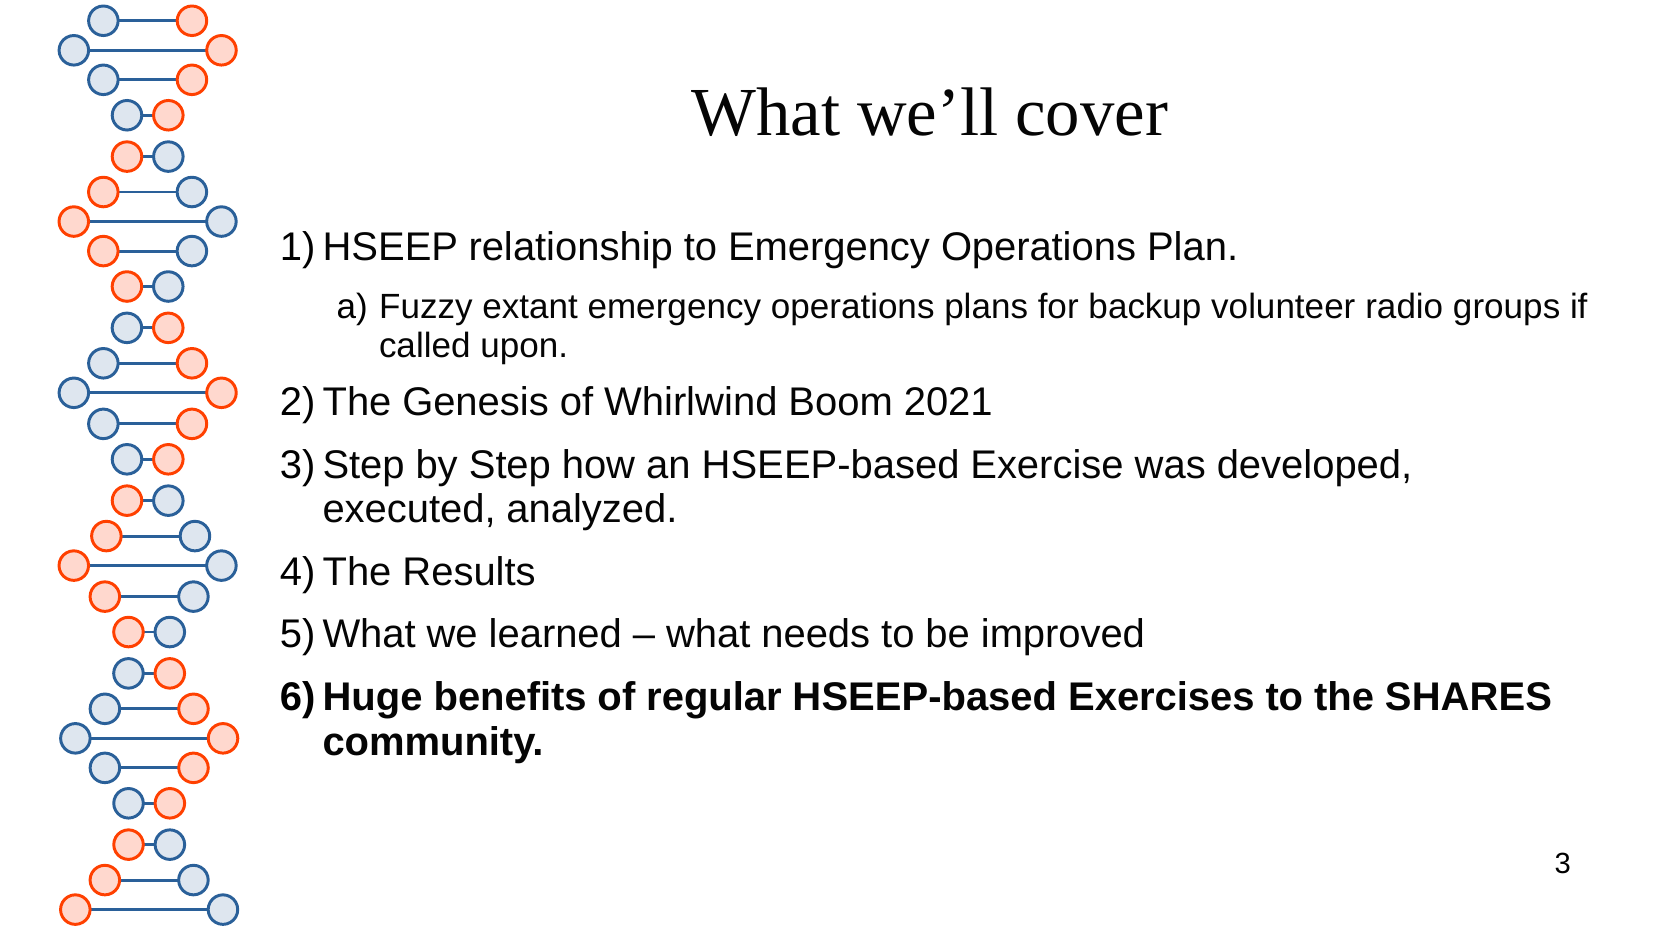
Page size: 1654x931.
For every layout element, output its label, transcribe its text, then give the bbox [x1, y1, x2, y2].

title What we’ll cover [265, 35, 1595, 189]
list HSEEP relationship to Emergency Operations Plan. Fuzzy extant emergency operations plans for backup volunteer radio groups if called upon. The Genesis of Whirlwind Boom 2021 Step by Step how an HSEEP-based Exercise was developed, executed, analyzed. The Results What we learned – what needs to be improved Huge benefits of regular HSEEP-based Exercises to the SHARES community. [265, 224, 1595, 764]
